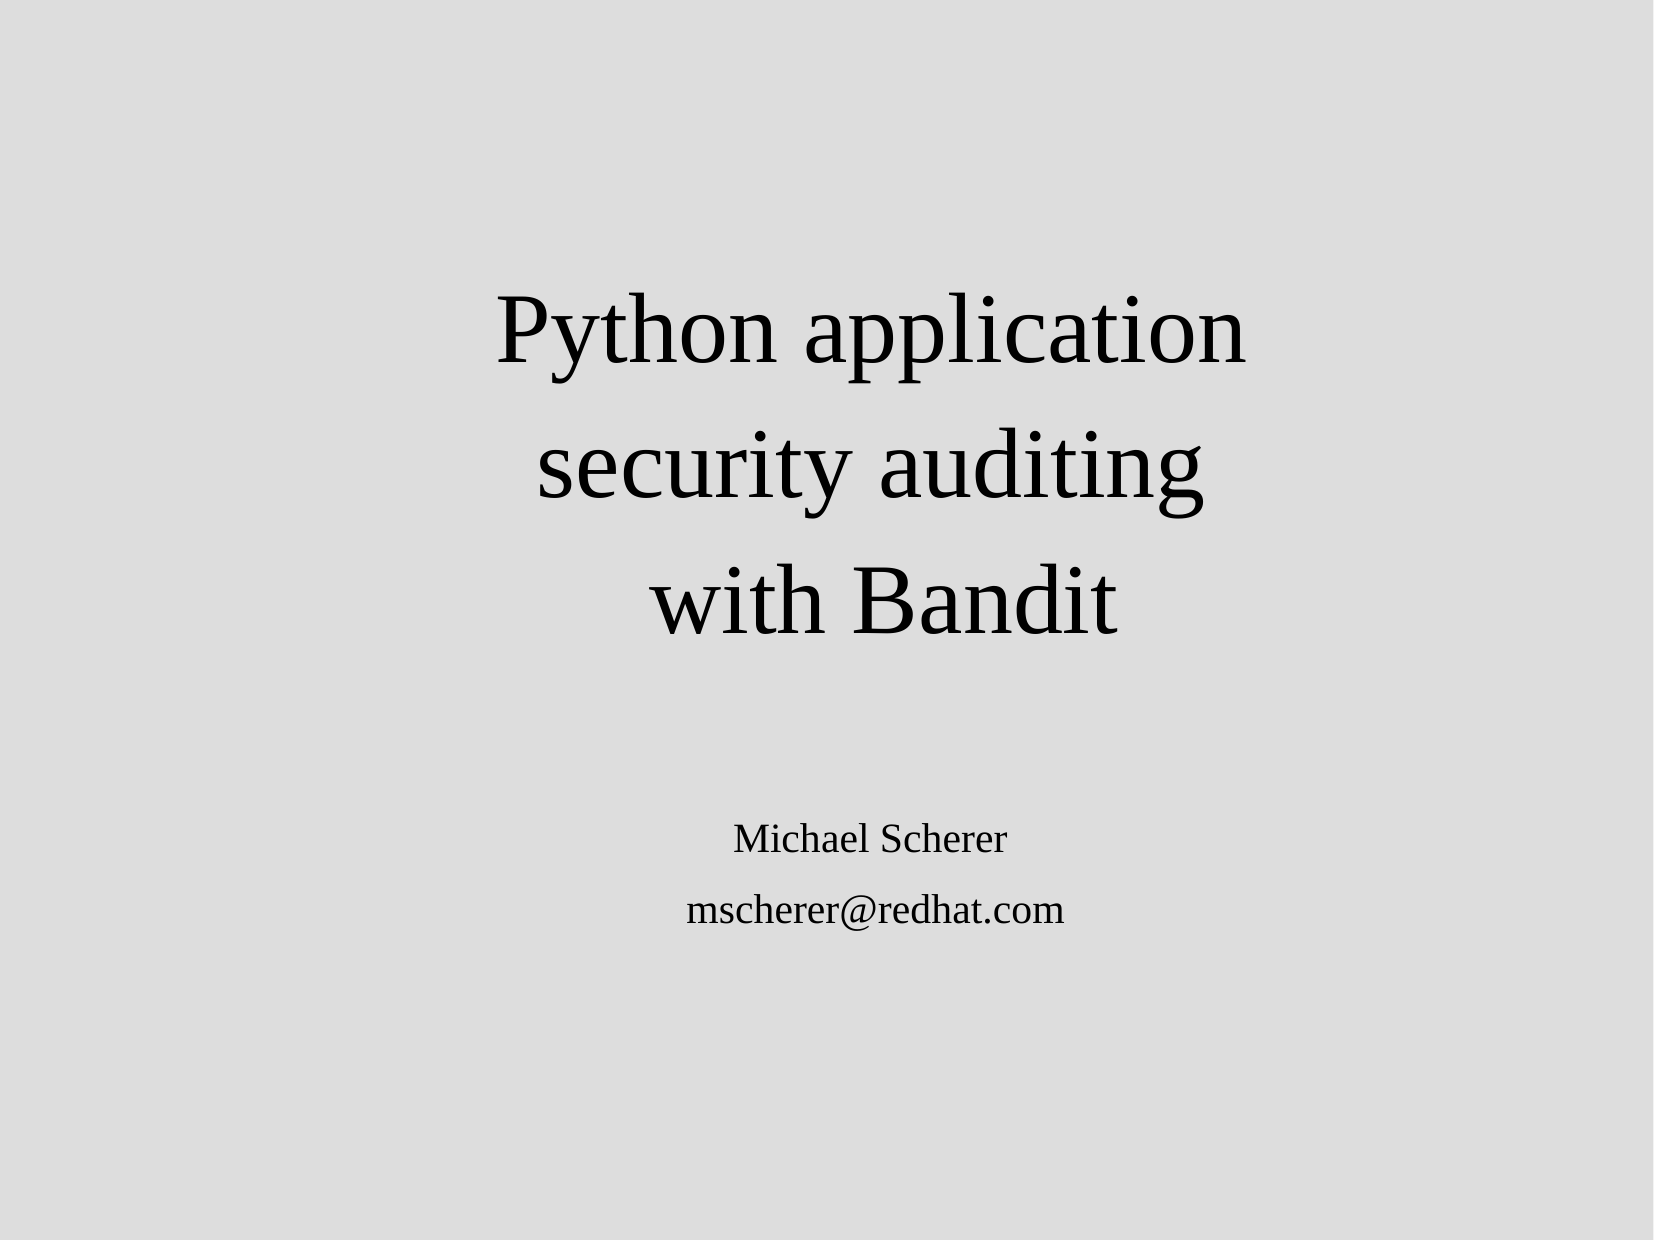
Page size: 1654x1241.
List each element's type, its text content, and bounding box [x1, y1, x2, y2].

text_box Michael Scherer mscherer@redhat.com [275, 807, 1477, 940]
text_box Python application security auditing with Bandit [283, 265, 1485, 663]
subtitle [82, 49, 1571, 1010]
